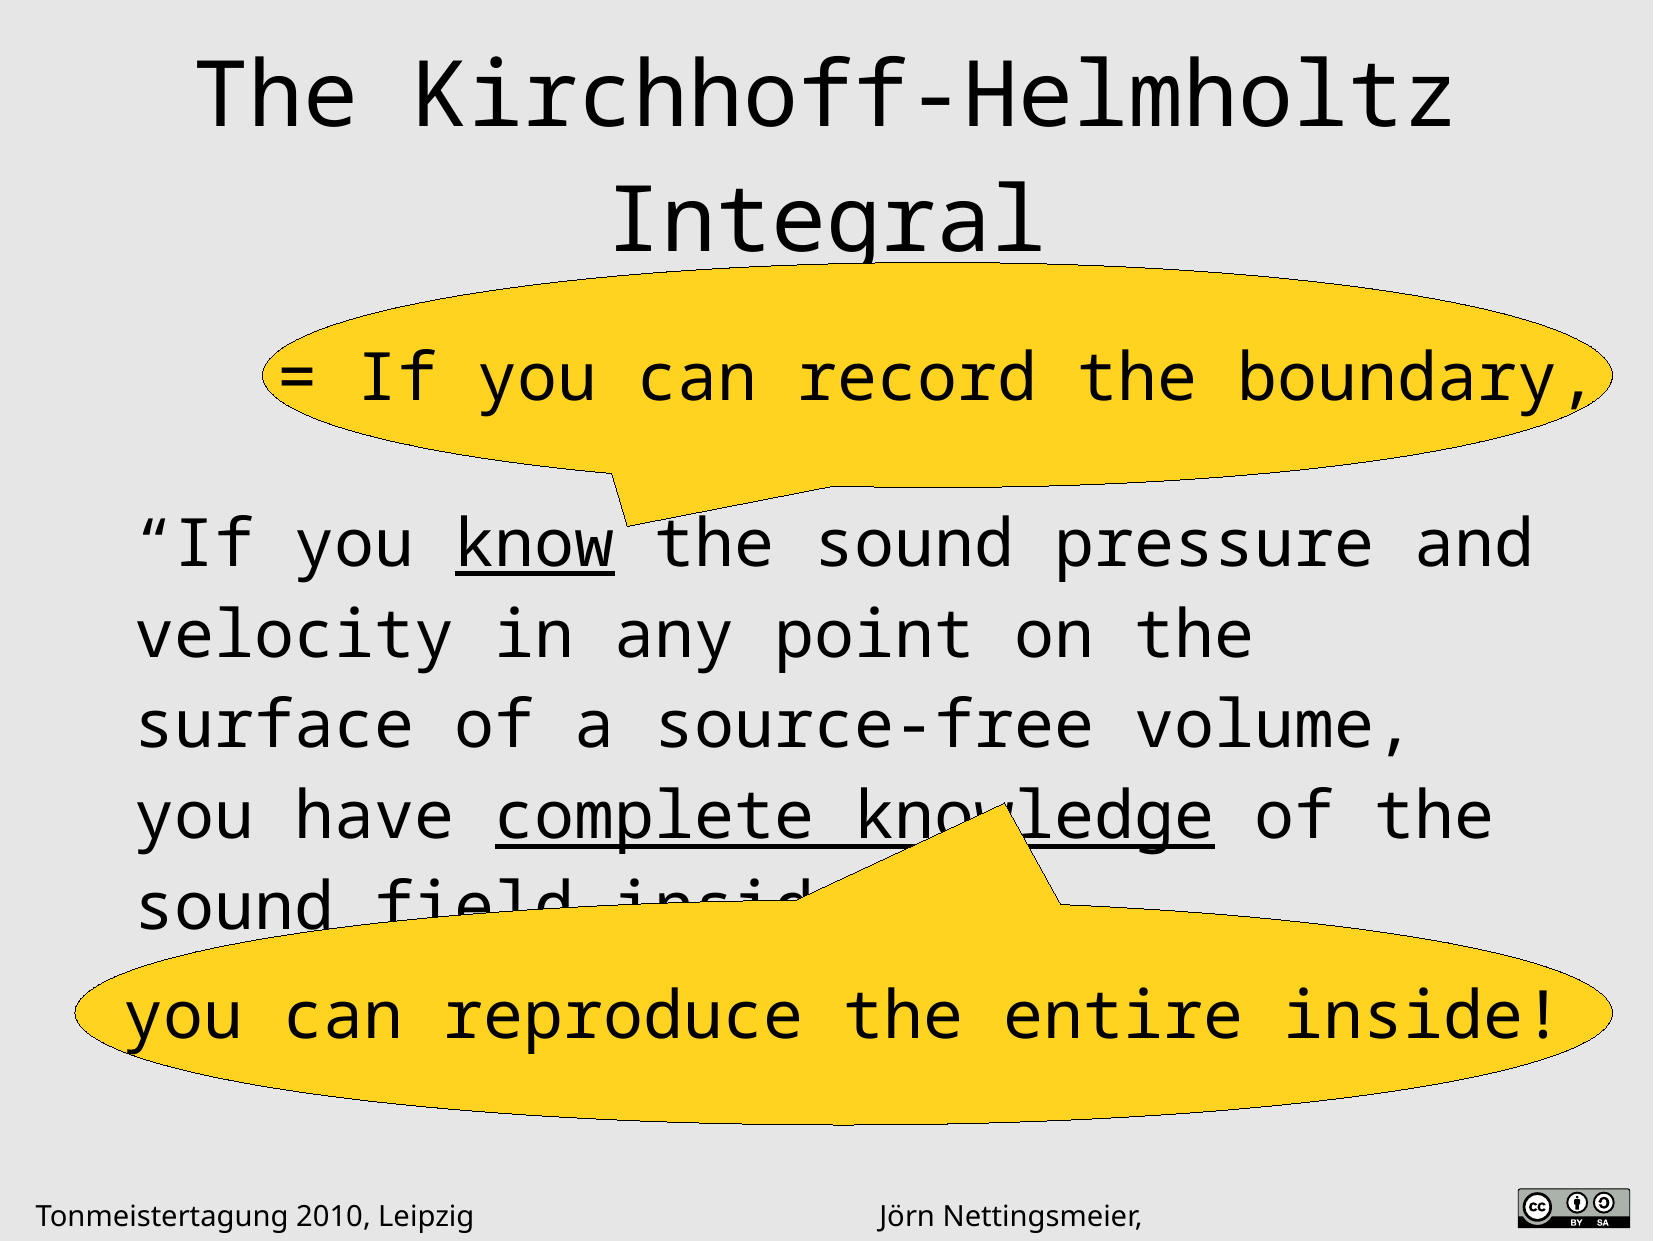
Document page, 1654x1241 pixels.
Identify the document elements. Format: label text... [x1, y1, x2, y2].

text_box = If you can record the boundary, [262, 262, 1613, 527]
title The Kirchhoff-Helmholtz Integral [82, 45, 1571, 261]
text_box “If you know the sound pressure and velocity in any point on the surface of a source-free volume, you have complete knowledge of the sound field inside.” [74, 487, 1575, 892]
text_box you can reproduce the entire inside! [74, 802, 1613, 1126]
